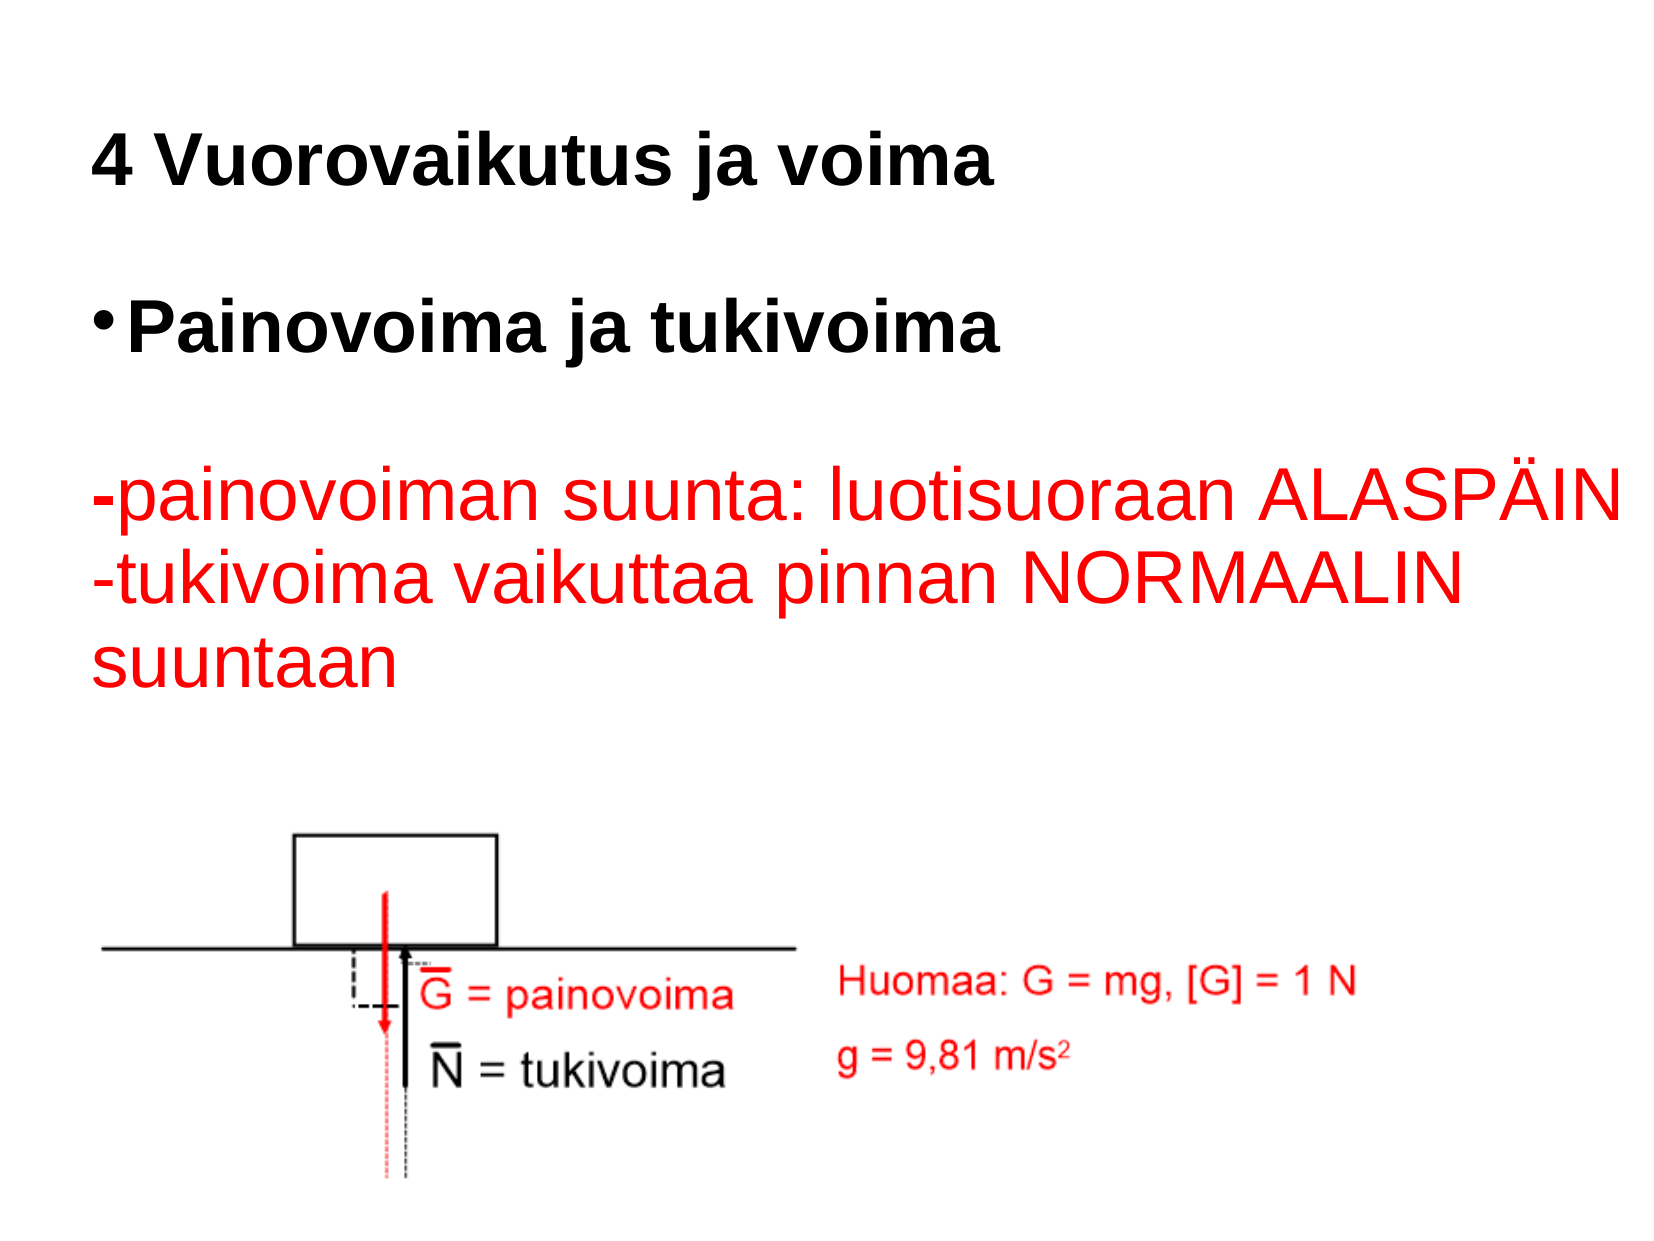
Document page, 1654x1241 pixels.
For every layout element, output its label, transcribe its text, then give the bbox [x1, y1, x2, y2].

text_box 4 Vuorovaikutus ja voima Painovoima ja tukivoima -painovoiman suunta: luotisuoraan ALASPÄIN -tukivoima vaikuttaa pinnan NORMAALIN suuntaan [76, 106, 1654, 625]
picture [70, 767, 1583, 1208]
